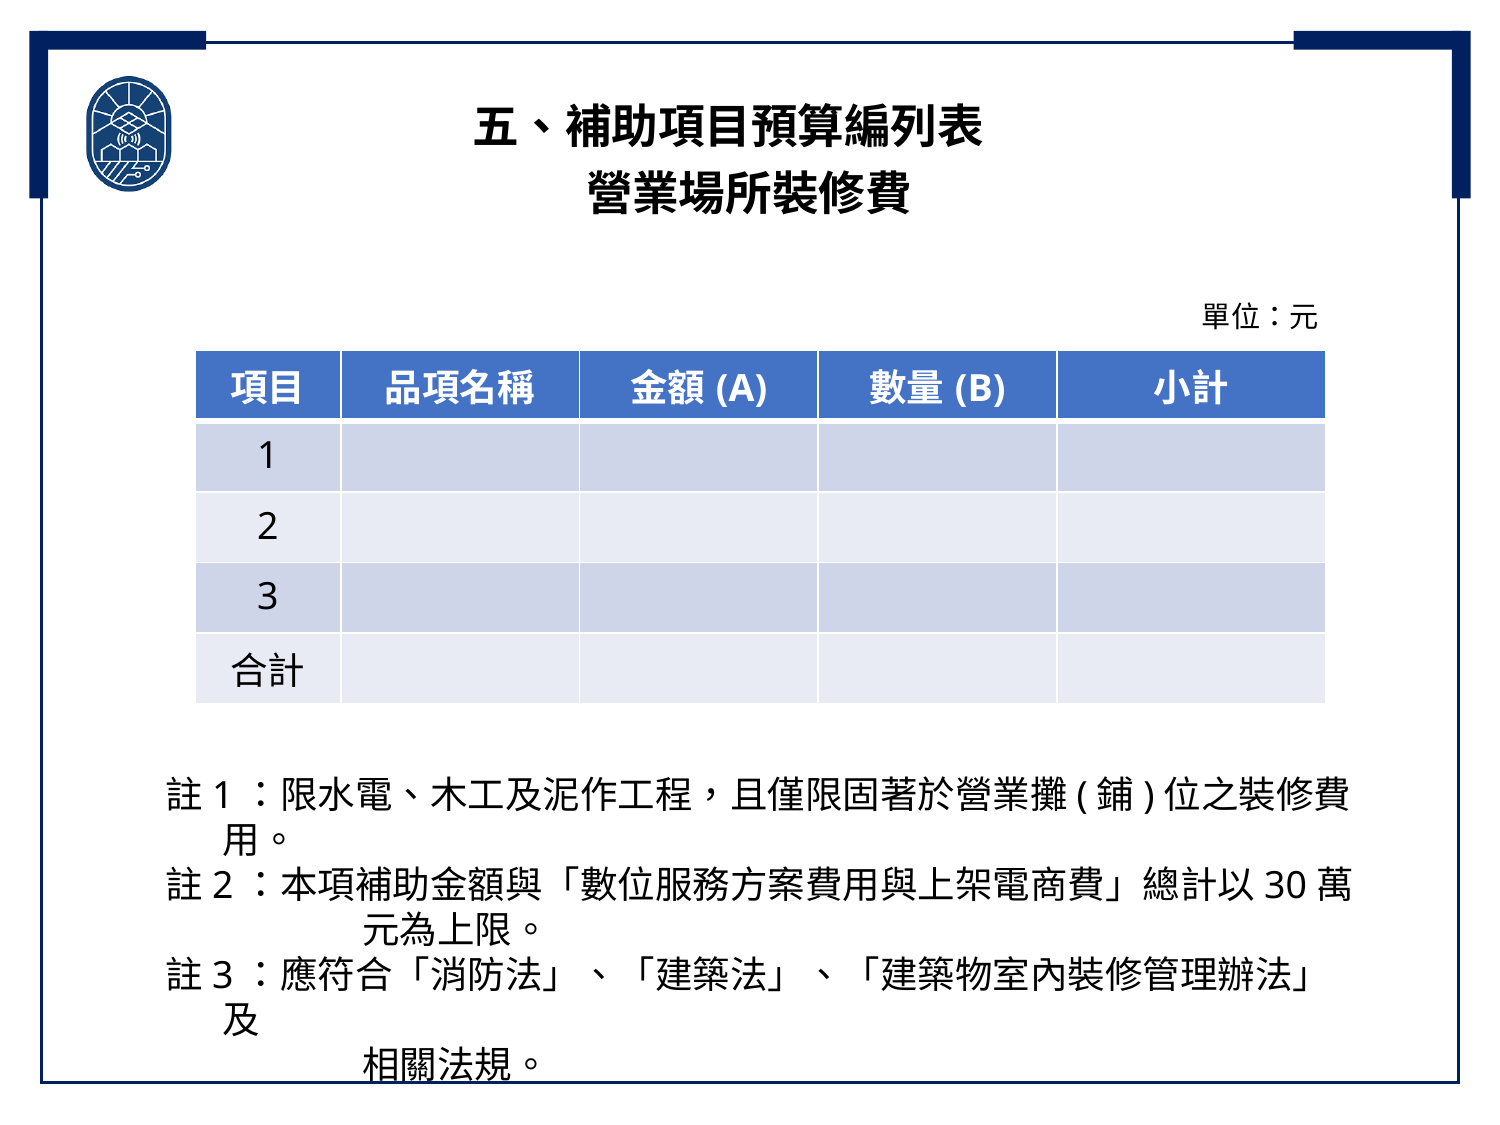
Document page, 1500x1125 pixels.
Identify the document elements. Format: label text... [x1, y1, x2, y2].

table_cell [580, 634, 817, 703]
table_cell [580, 493, 817, 562]
table_cell 3 [196, 563, 340, 632]
text_box 五、補助項目預算編列表 營業場所裝修費 [53, 81, 1403, 233]
table_cell [342, 634, 579, 703]
table_header 小計 [1058, 351, 1325, 418]
table_cell 1 [196, 424, 340, 491]
table_header 項目 [196, 351, 340, 418]
table_cell [819, 424, 1056, 491]
table_cell [580, 563, 817, 632]
table_cell [580, 424, 817, 491]
table_header 數量(B) [819, 351, 1056, 418]
table_cell [1058, 563, 1325, 632]
table_cell [1058, 493, 1325, 562]
table_cell [1058, 424, 1325, 491]
table_cell [342, 493, 579, 562]
table_cell [819, 493, 1056, 562]
table_header 金額(A) [580, 351, 817, 418]
table_cell [819, 563, 1056, 632]
picture [50, 55, 207, 212]
table_cell [819, 634, 1056, 703]
table_cell [1058, 634, 1325, 703]
text_box 單位：元 [1187, 290, 1500, 341]
table_cell 2 [196, 493, 340, 562]
table_header 品項名稱 [342, 351, 579, 418]
text_box 註1：限水電、木工及泥作工程，且僅限固著於營業攤(鋪)位之裝修費用。 註2：本項補助金額與「數位服務方案費用與上架電商費」總計以30萬 元為上限。 註3：應符合「消防法」、「建築法」、「建築物室內裝修管理辦法」及 相關法規。 [150, 763, 1370, 1094]
table_cell [342, 563, 579, 632]
table_cell [342, 424, 579, 491]
table_cell 合計 [196, 634, 340, 703]
